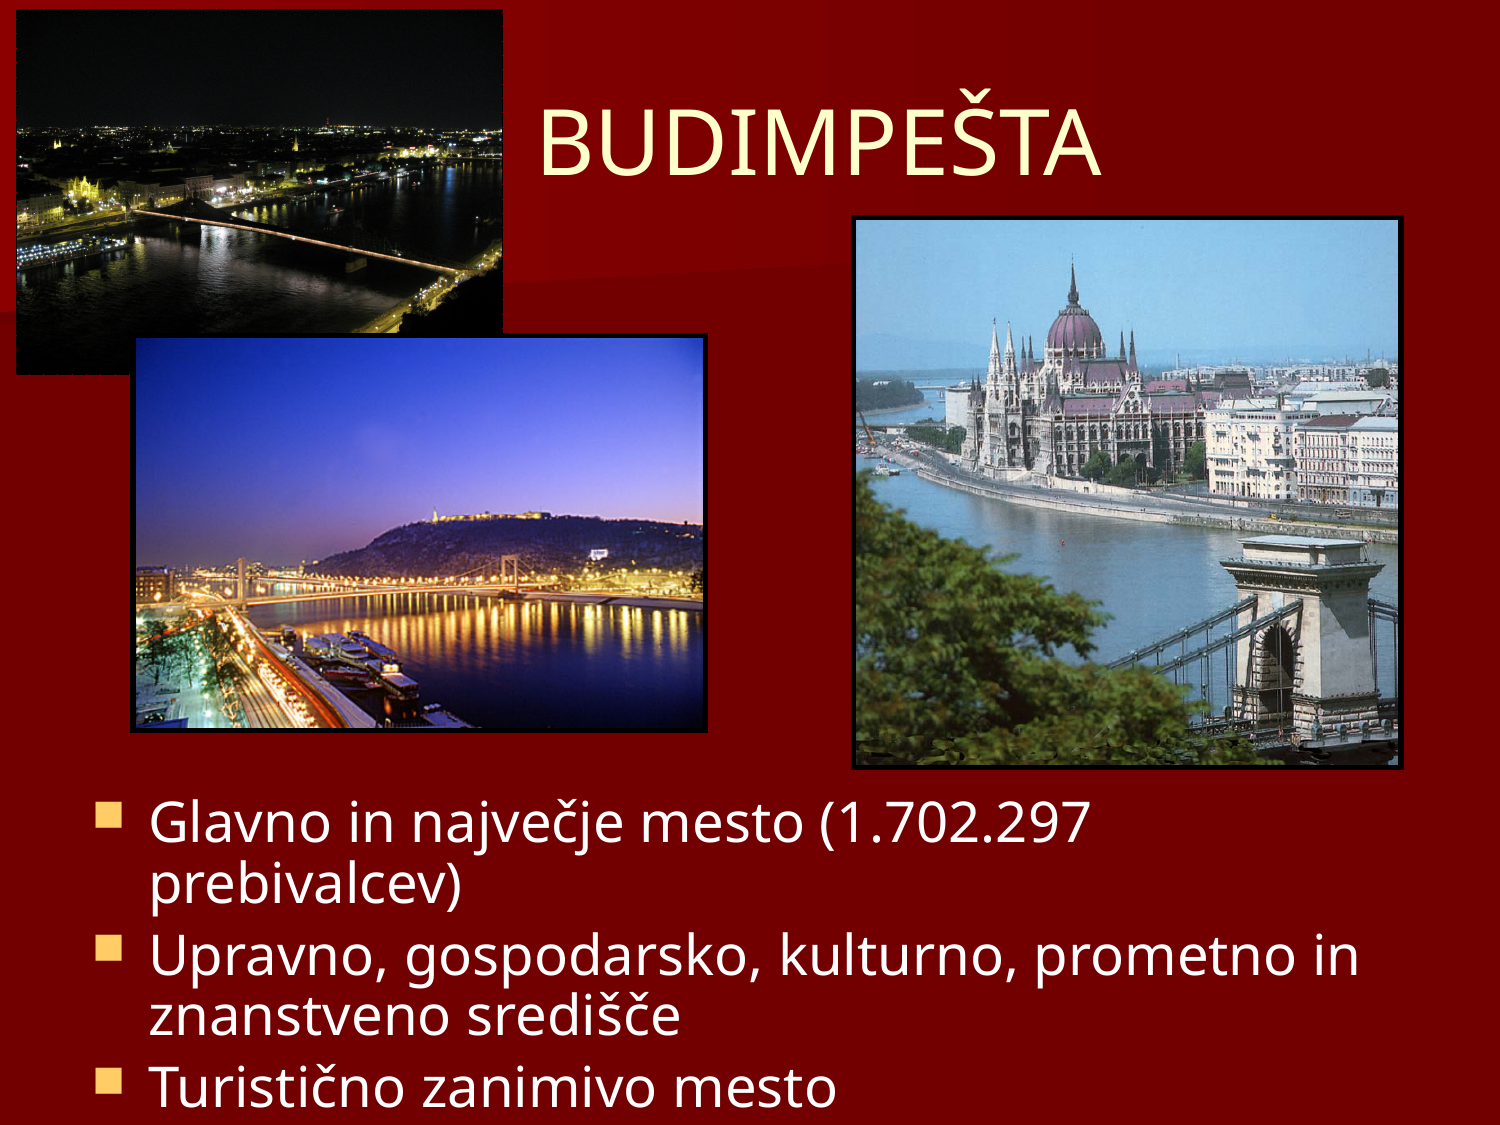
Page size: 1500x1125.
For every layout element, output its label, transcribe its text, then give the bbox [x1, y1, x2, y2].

picture [17, 10, 502, 374]
list Glavno in največje mesto (1.702.297 prebivalcev) Upravno, gospodarsko, kulturno, prometno in znanstveno središče Turistično zanimivo mesto [76, 786, 1427, 1125]
picture [856, 220, 1399, 765]
title BUDIMPEŠTA [503, 45, 1495, 233]
picture [135, 337, 703, 728]
